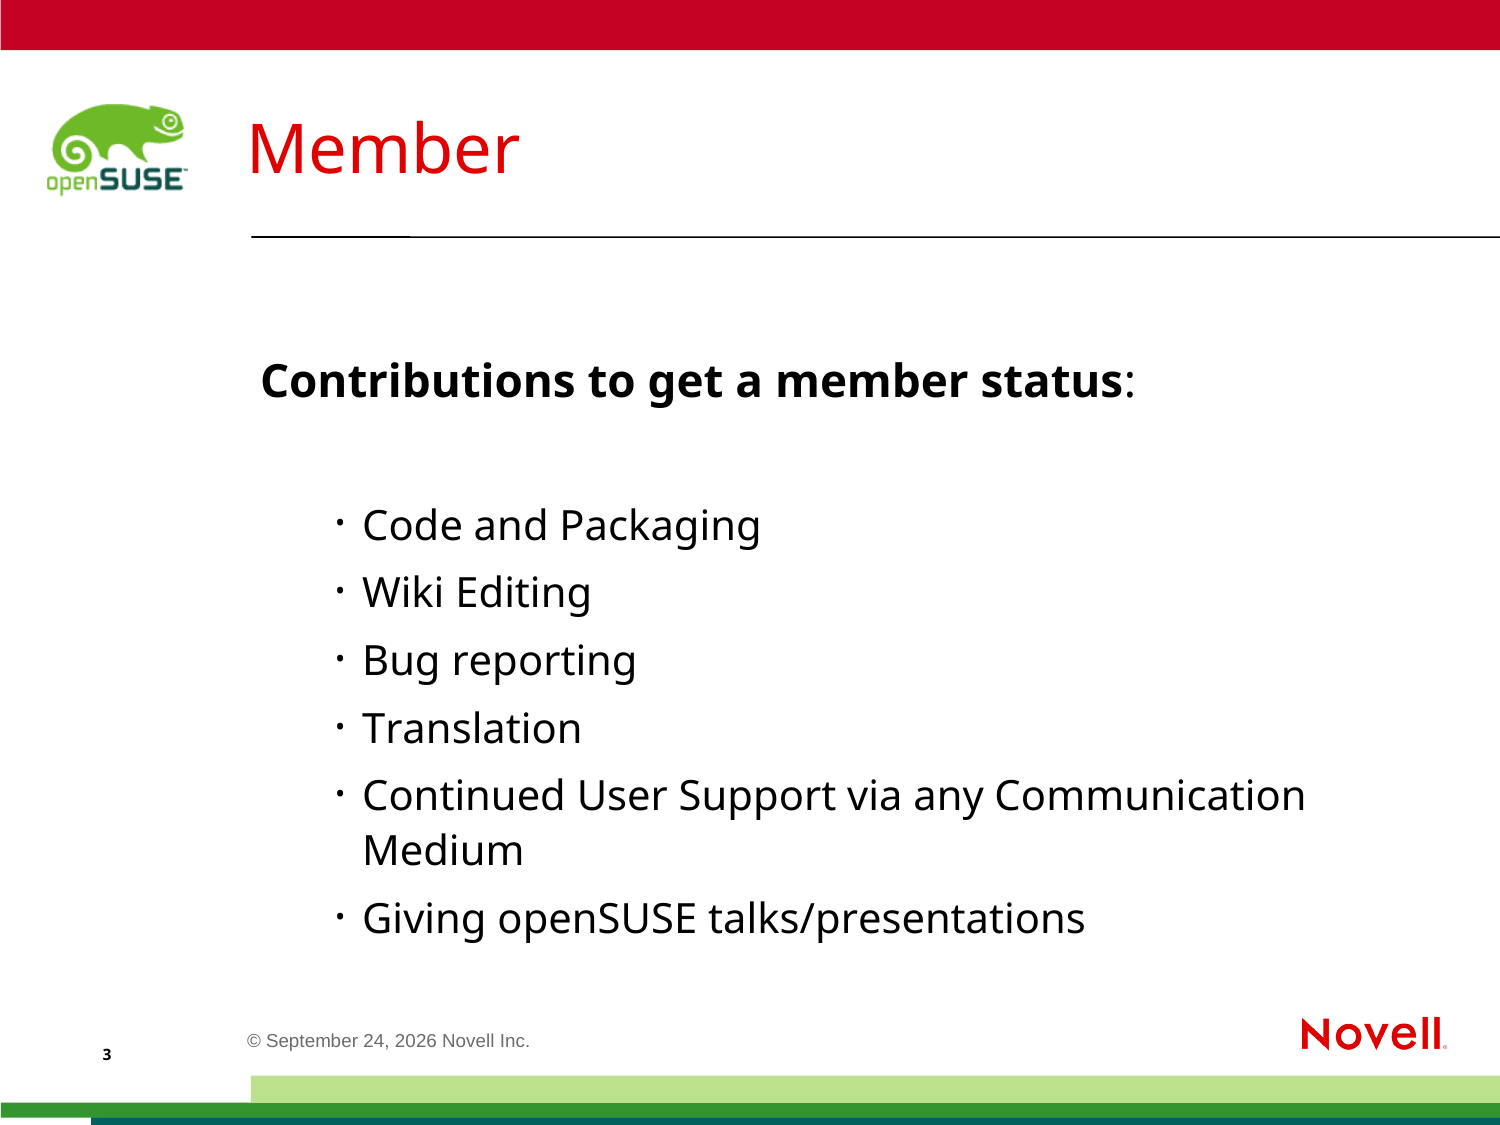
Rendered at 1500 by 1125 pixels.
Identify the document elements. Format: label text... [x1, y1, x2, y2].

list Contributions to get a member status: Code and Packaging Wiki Editing Bug reporting Translation Continued User Support via any Communication Medium Giving openSUSE talks/presentations [245, 267, 1359, 995]
picture [47, 104, 188, 197]
picture [1295, 1011, 1453, 1056]
title Member [246, 60, 1409, 239]
